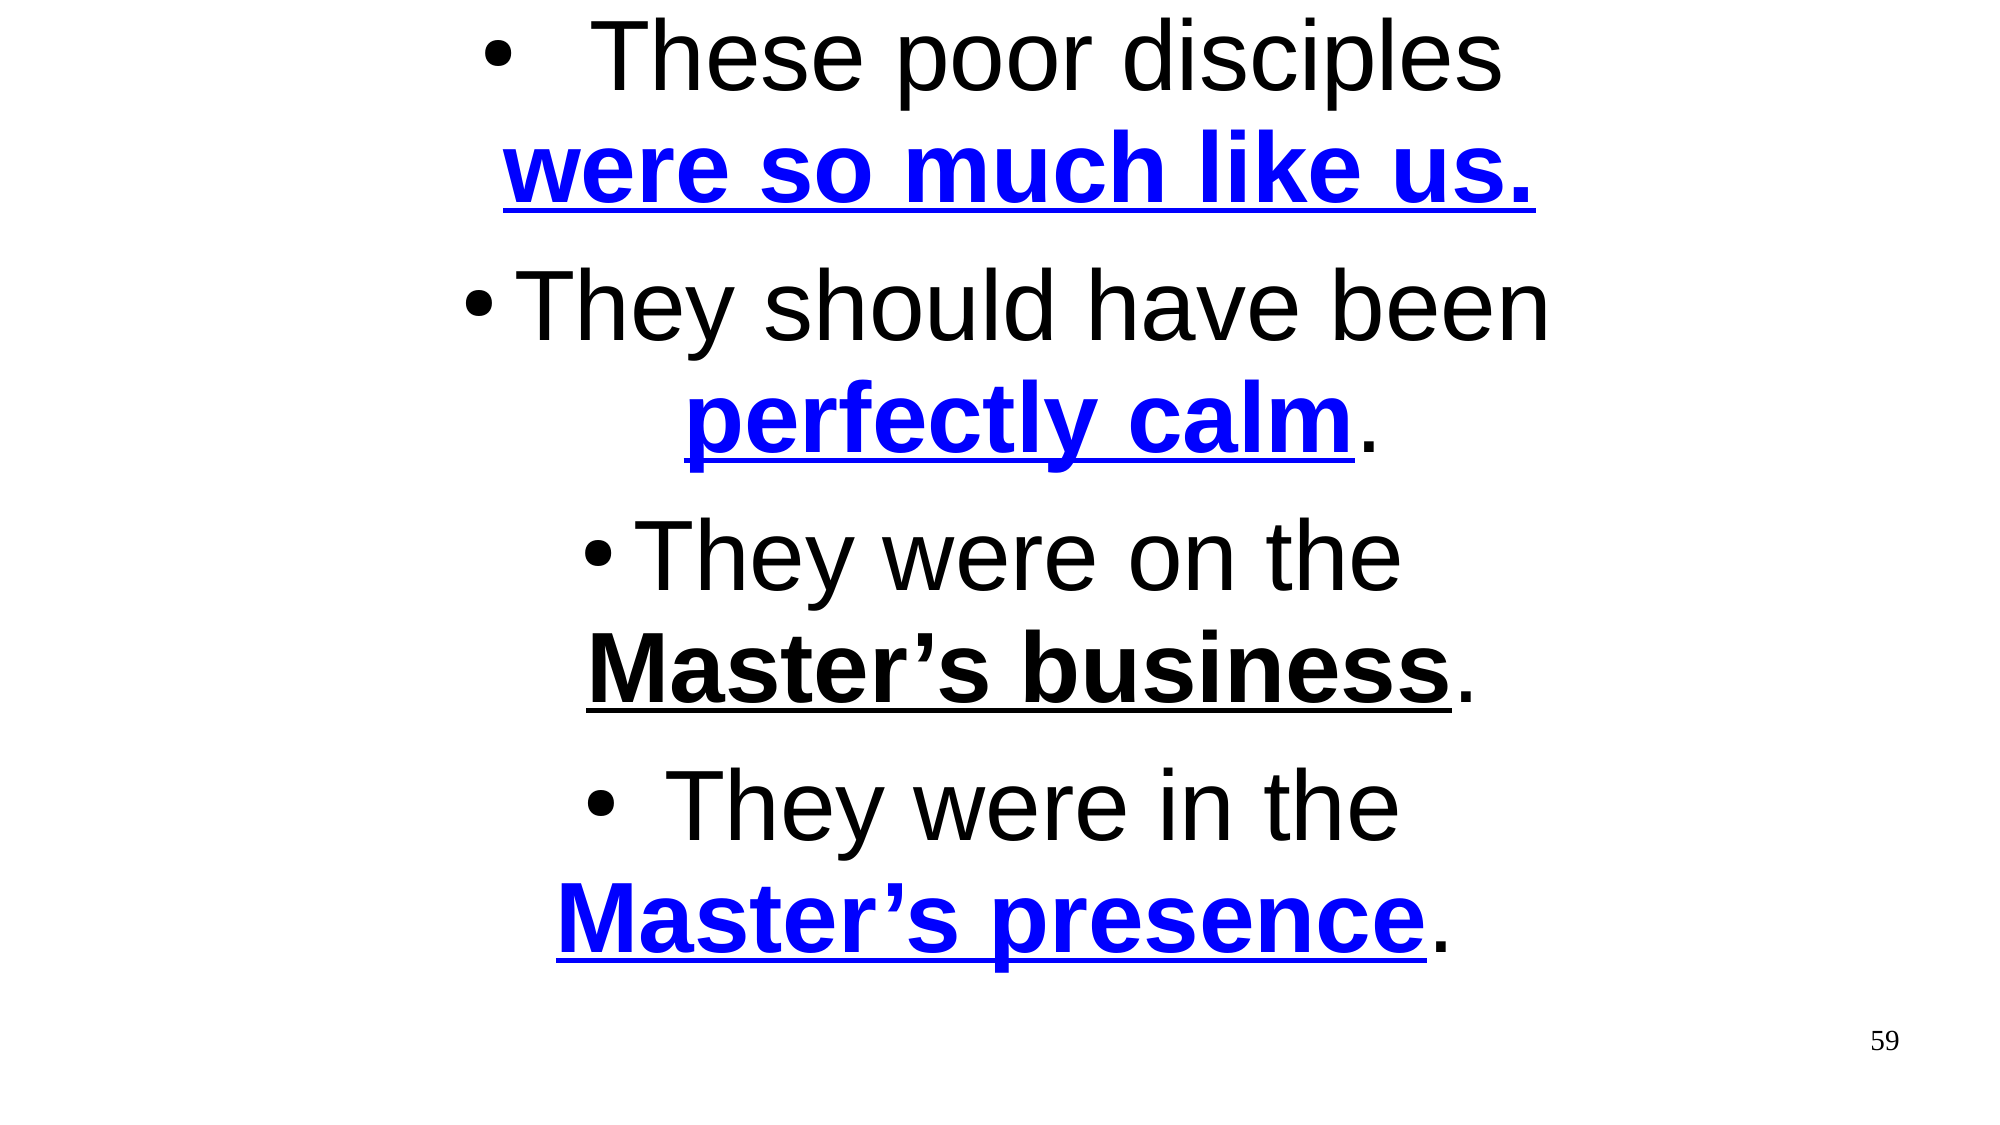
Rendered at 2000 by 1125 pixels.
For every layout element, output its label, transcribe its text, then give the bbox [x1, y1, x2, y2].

list These poor disciples were so much like us. They should have been perfectly calm. They were on the Master’s business. They were in the Master’s presence. [0, 0, 1996, 1123]
